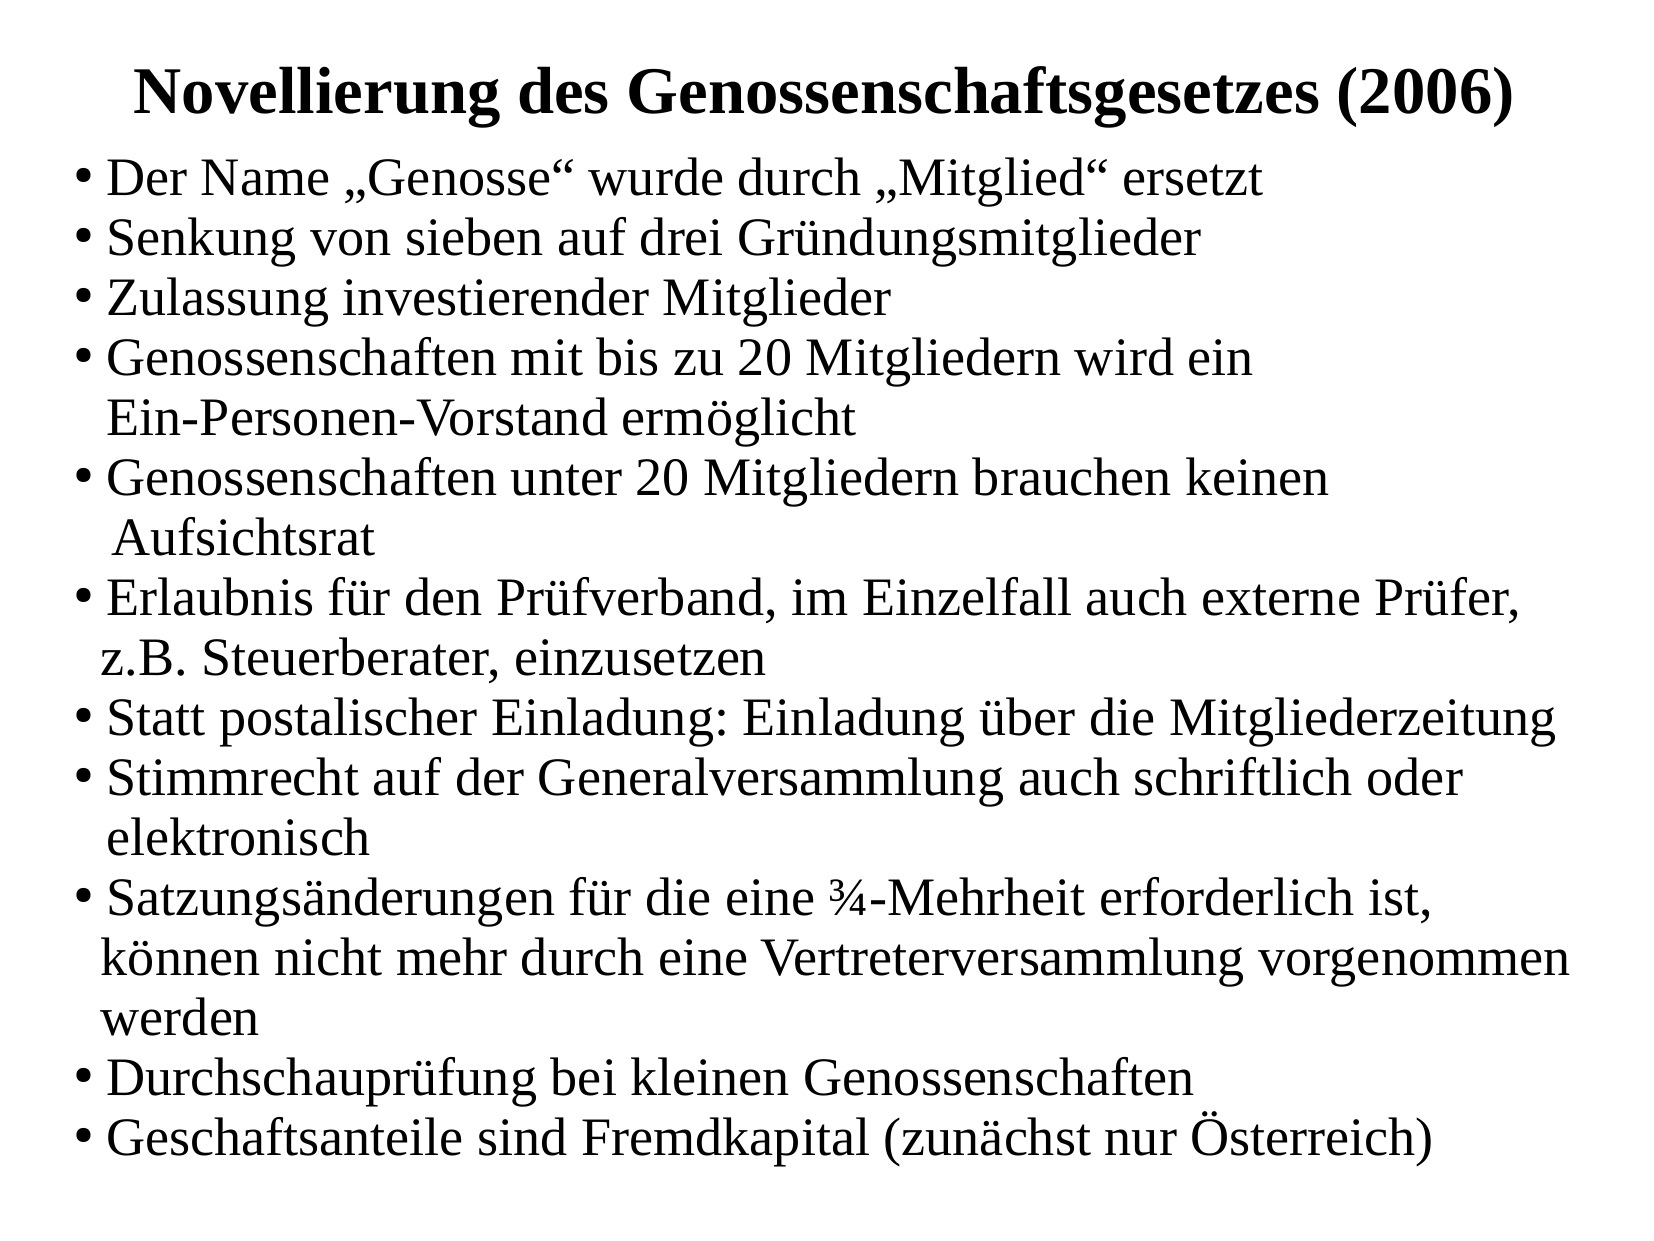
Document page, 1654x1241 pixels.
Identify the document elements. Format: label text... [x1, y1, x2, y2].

text_box Novellierung des Genossenschaftsgesetzes (2006) Der Name „Genosse“ wurde durch „Mitglied“ ersetzt Senkung von sieben auf drei Gründungsmitglieder Zulassung investierender Mitglieder Genossenschaften mit bis zu 20 Mitgliedern wird ein Ein-Personen-Vorstand ermöglicht Genossenschaften unter 20 Mitgliedern brauchen keinen Aufsichtsrat Erlaubnis für den Prüfverband, im Einzelfall auch externe Prüfer, z.B. Steuerberater, einzusetzen Statt postalischer Einladung: Einladung über die Mitgliederzeitung Stimmrecht auf der Generalversammlung auch schriftlich oder elektronisch Satzungsänderungen für die eine ¾-Mehrheit erforderlich ist, können nicht mehr durch eine Vertreterversammlung vorgenommen werden Durchschauprüfung bei kleinen Genossenschaften Geschaftsanteile sind Fremdkapital (zunächst nur Österreich) [59, 46, 1595, 1175]
